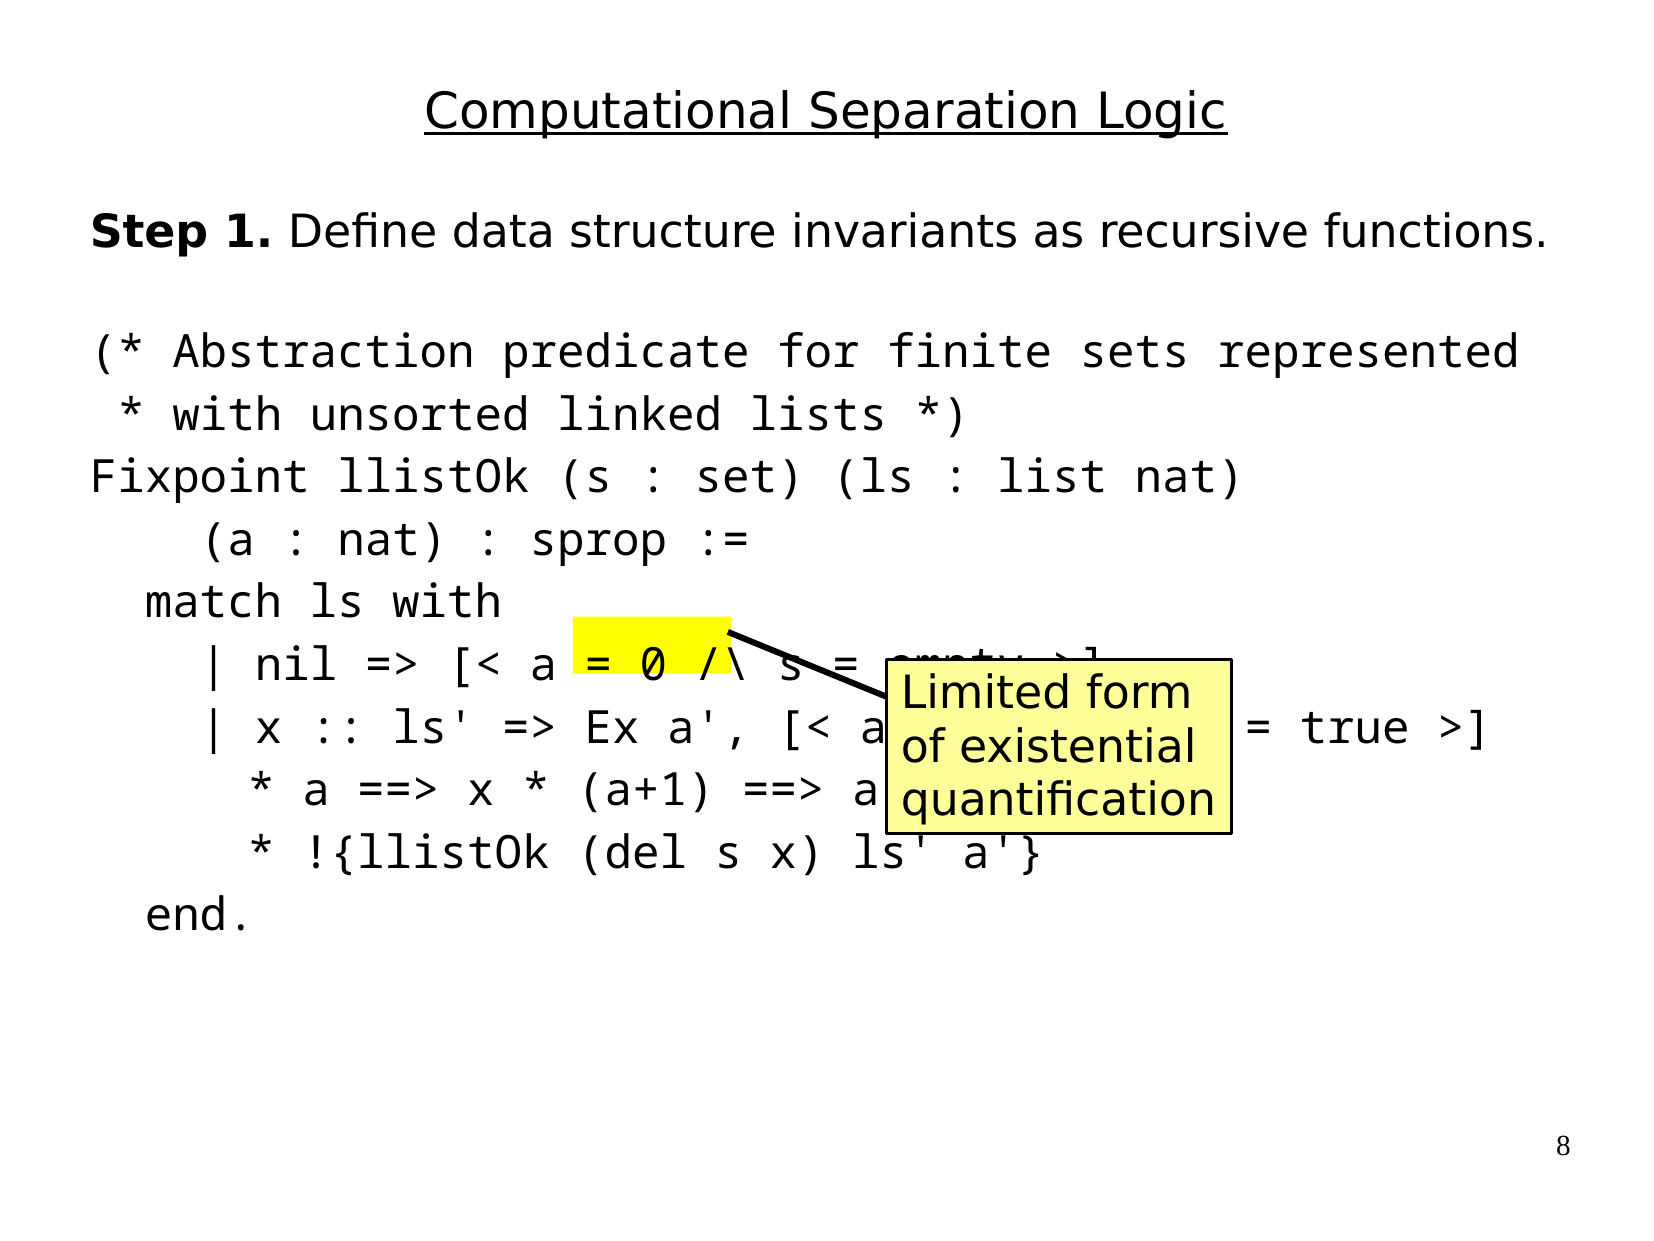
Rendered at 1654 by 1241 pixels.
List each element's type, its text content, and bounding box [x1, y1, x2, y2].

text_box Step 1. Define data structure invariants as recursive functions. [75, 197, 1576, 266]
text_box Computational Separation Logic [409, 75, 1245, 149]
text_box (* Abstraction predicate for finite sets represented * with unsorted linked lists *) Fixpoint llistOk (s : set) (ls : list nat) (a : nat) : sprop := match ls with | nil => [< a = 0 /\ s = empty >] | x :: ls' => Ex a', [< a <> 0 /\ s x = true >] * a ==> x * (a+1) ==> a' * !{llistOk (del s x) ls' a'} end. [75, 311, 1576, 1051]
text_box Limited form of existential quantification [886, 659, 1232, 834]
